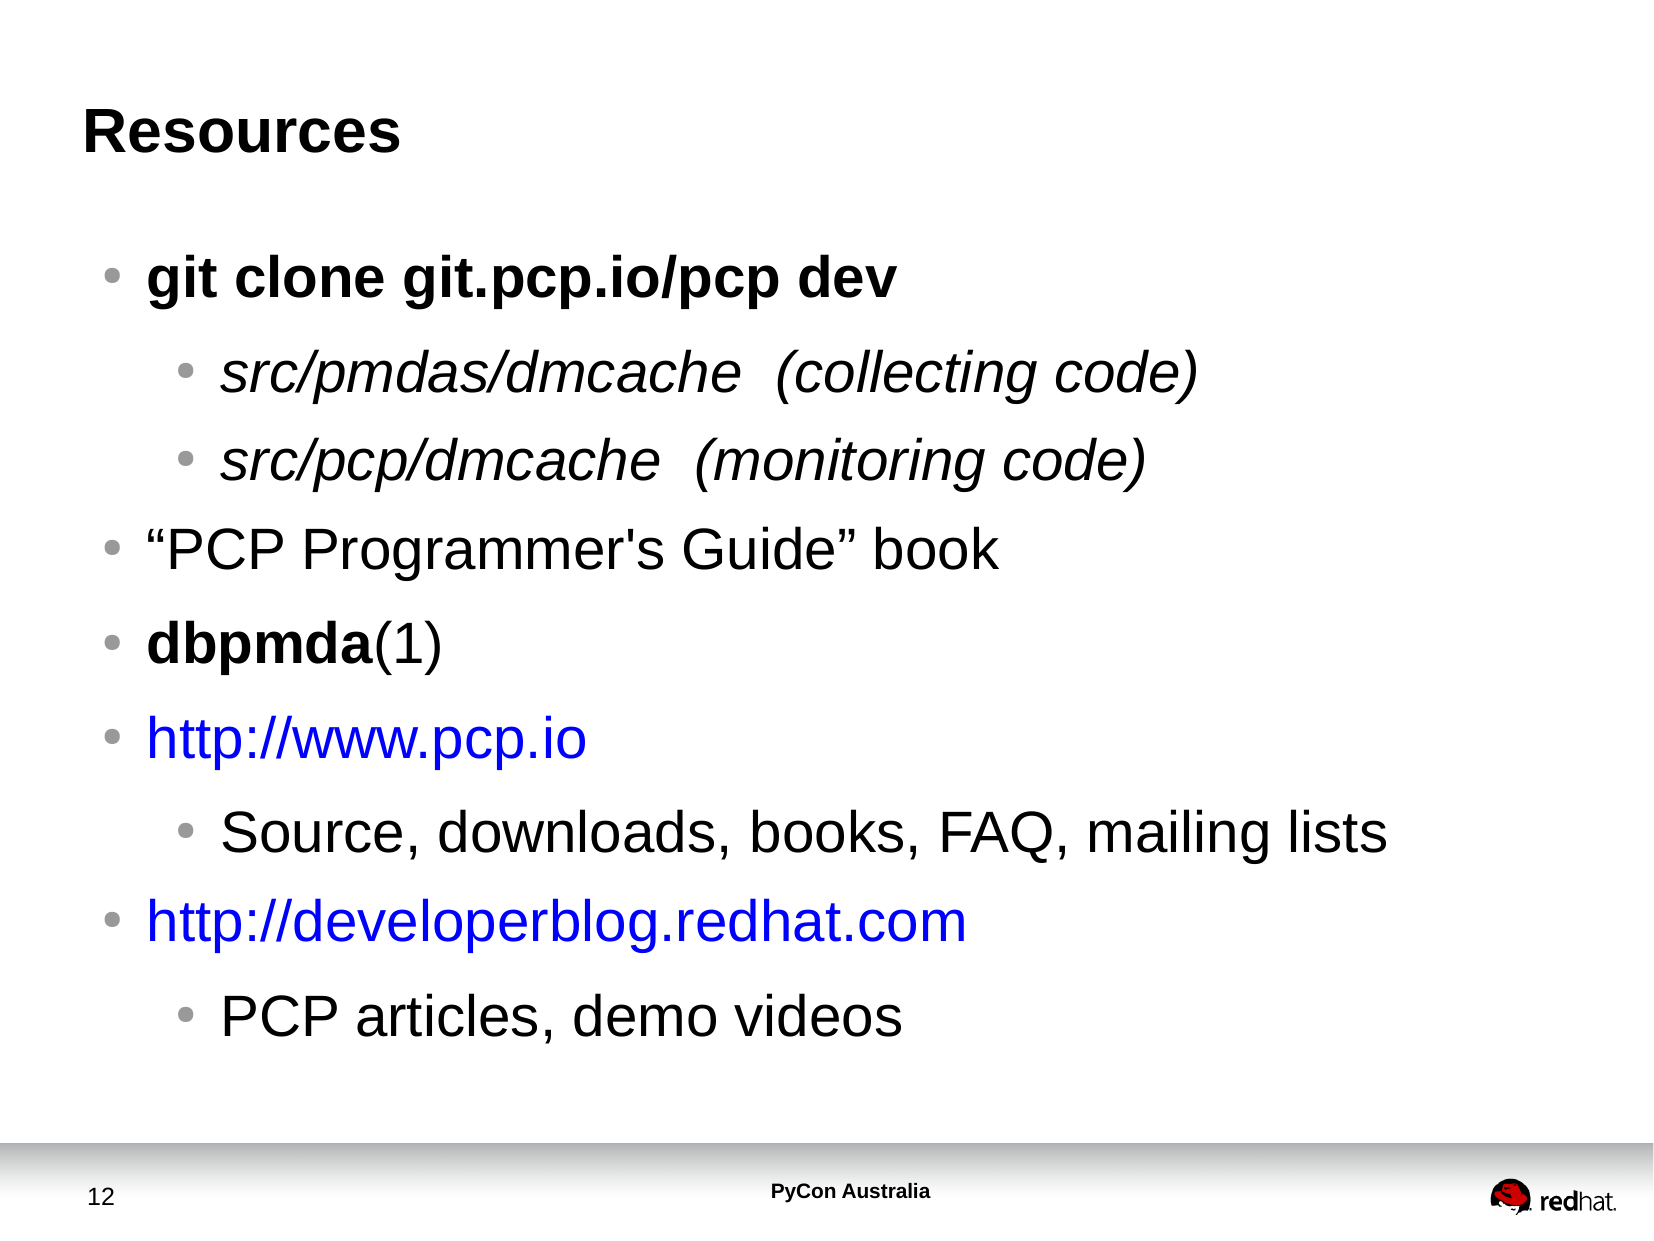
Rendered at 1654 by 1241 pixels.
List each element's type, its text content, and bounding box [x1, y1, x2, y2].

picture [0, 1143, 1654, 1241]
title Resources [82, 37, 1571, 226]
list git clone git.pcp.io/pcp dev src/pmdas/dmcache (collecting code) src/pcp/dmcache (monitoring code) “PCP Programmer's Guide” book dbpmda(1) http://www.pcp.io Source, downloads, books, FAQ, mailing lists http://developerblog.redhat.com PCP articles, demo videos [86, 244, 1576, 1049]
